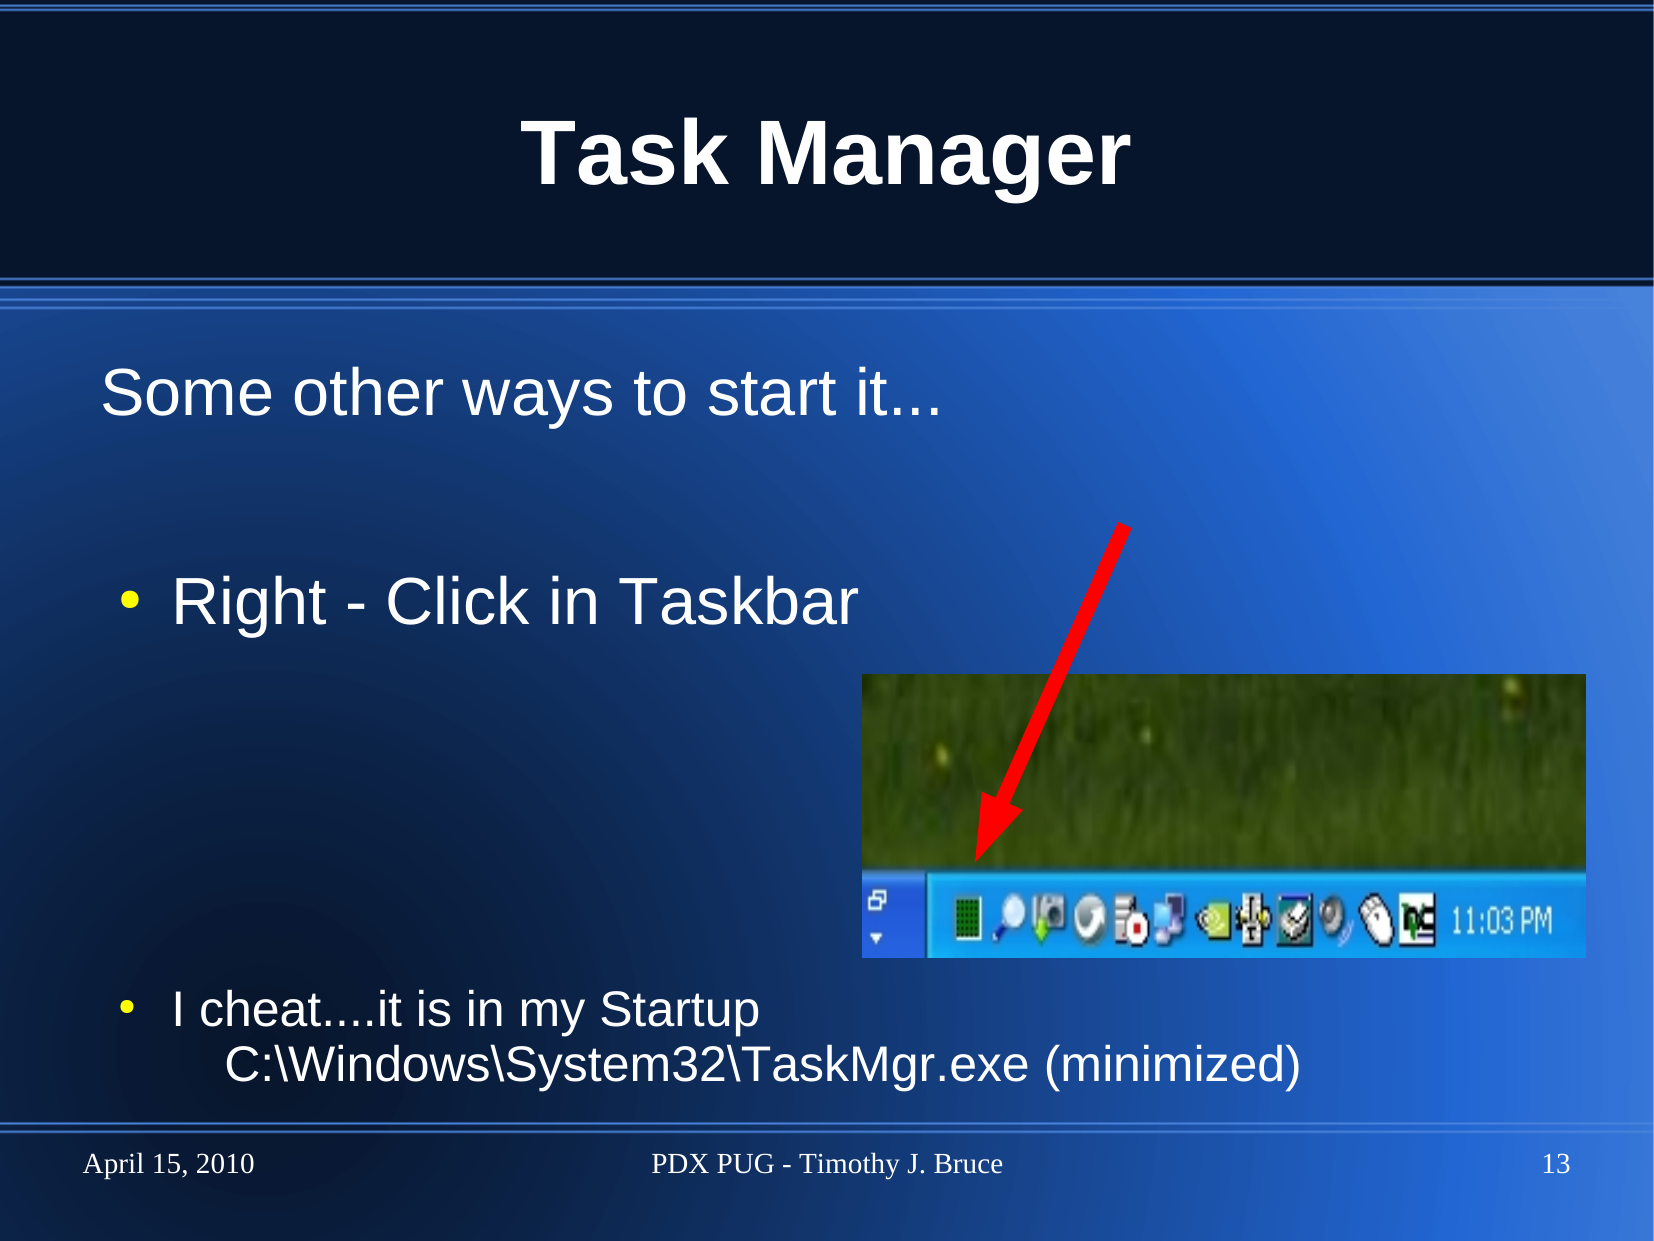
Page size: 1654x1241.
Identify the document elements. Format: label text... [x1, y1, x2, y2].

list Some other ways to start it... Right - Click in Taskbar I cheat....it is in my Startup C:\Windows\System32\TaskMgr.exe (minimized) [82, 355, 1571, 1159]
picture [0, 0, 1654, 1241]
title Task Manager [82, 49, 1571, 257]
